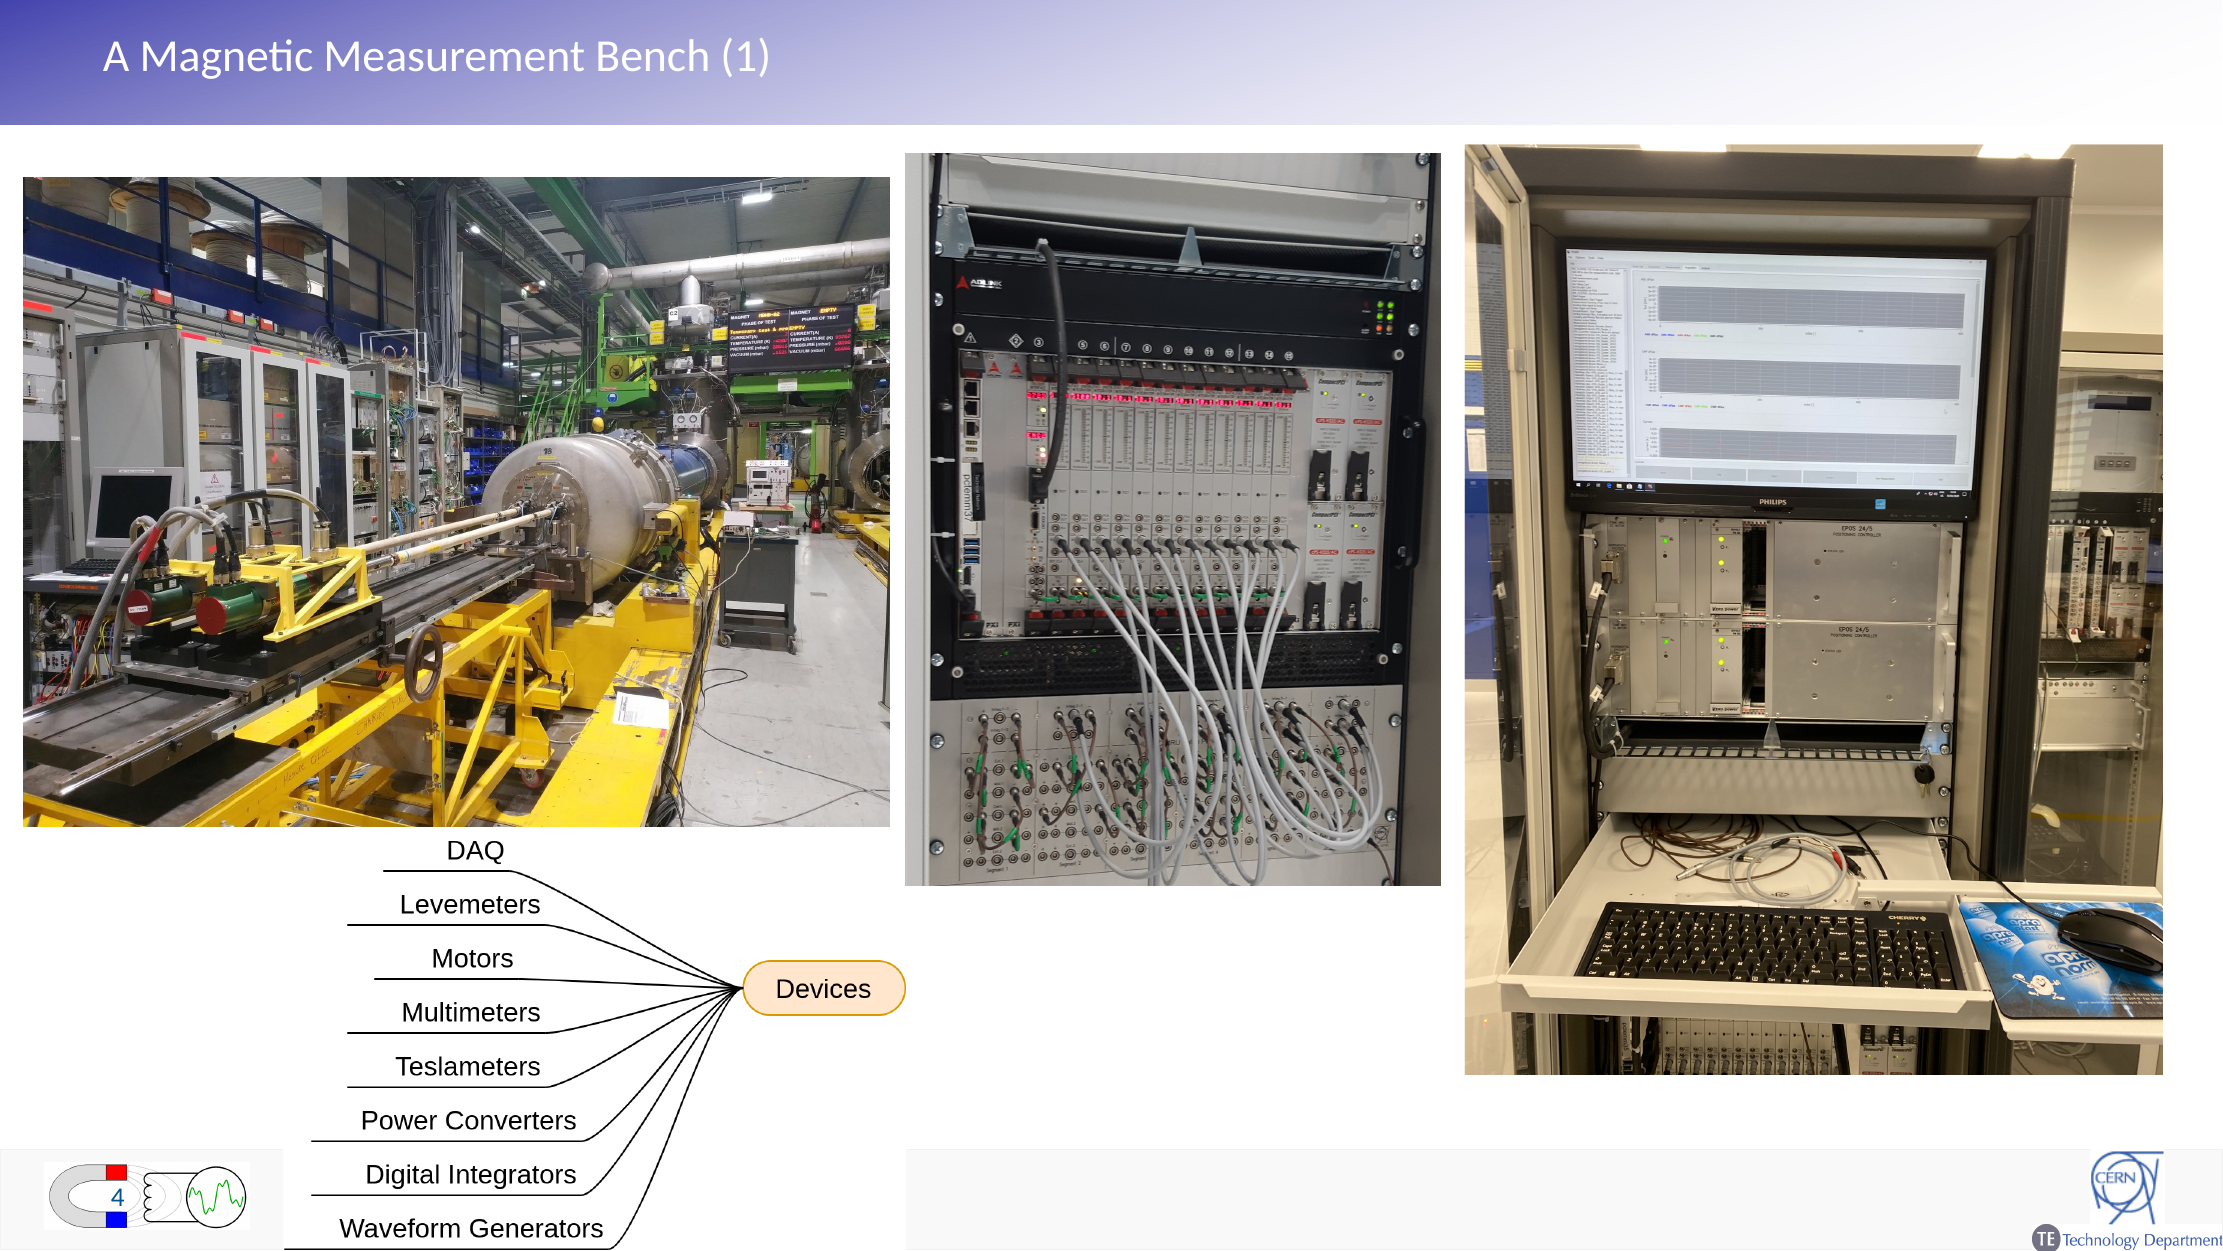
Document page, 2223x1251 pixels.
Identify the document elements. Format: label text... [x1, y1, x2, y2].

picture [283, 153, 1441, 1250]
picture [44, 1162, 250, 1230]
picture [23, 177, 890, 827]
title A Magnetic Measurement Bench (1) [94, 0, 1528, 107]
picture [2032, 1149, 2223, 1251]
picture [1464, 144, 2163, 1075]
